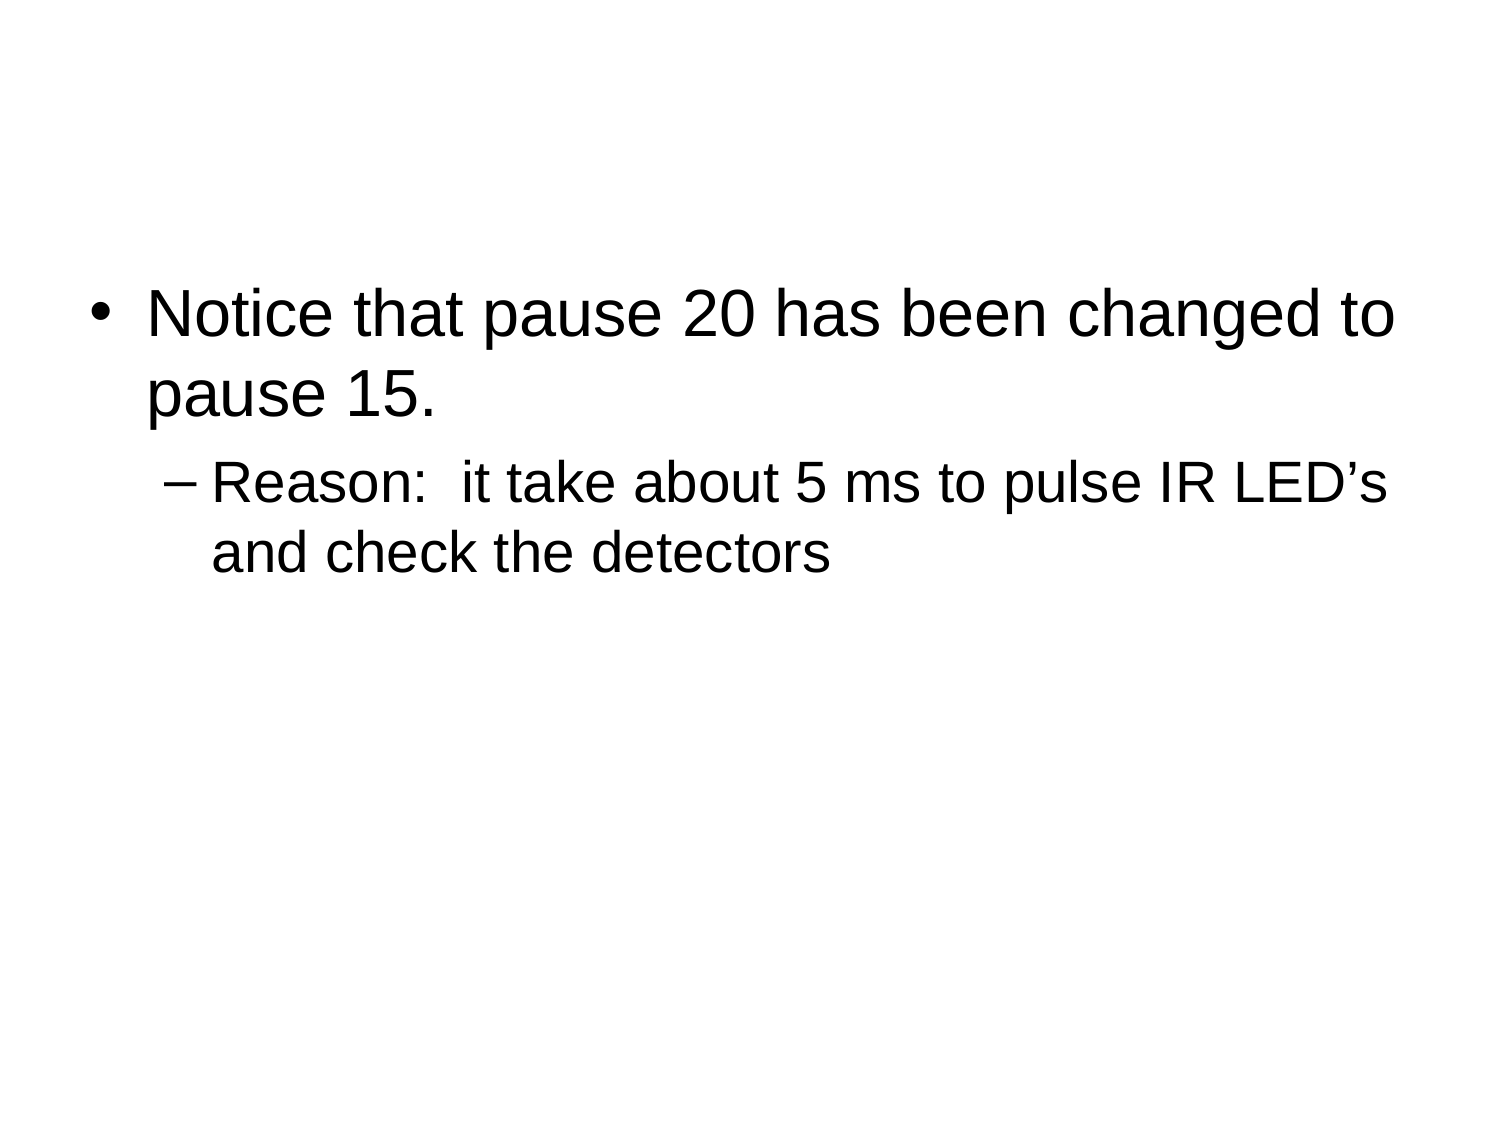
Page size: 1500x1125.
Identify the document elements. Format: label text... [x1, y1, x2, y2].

list Notice that pause 20 has been changed to pause 15. Reason: it take about 5 ms to pulse IR LED’s and check the detectors [75, 262, 1426, 1006]
